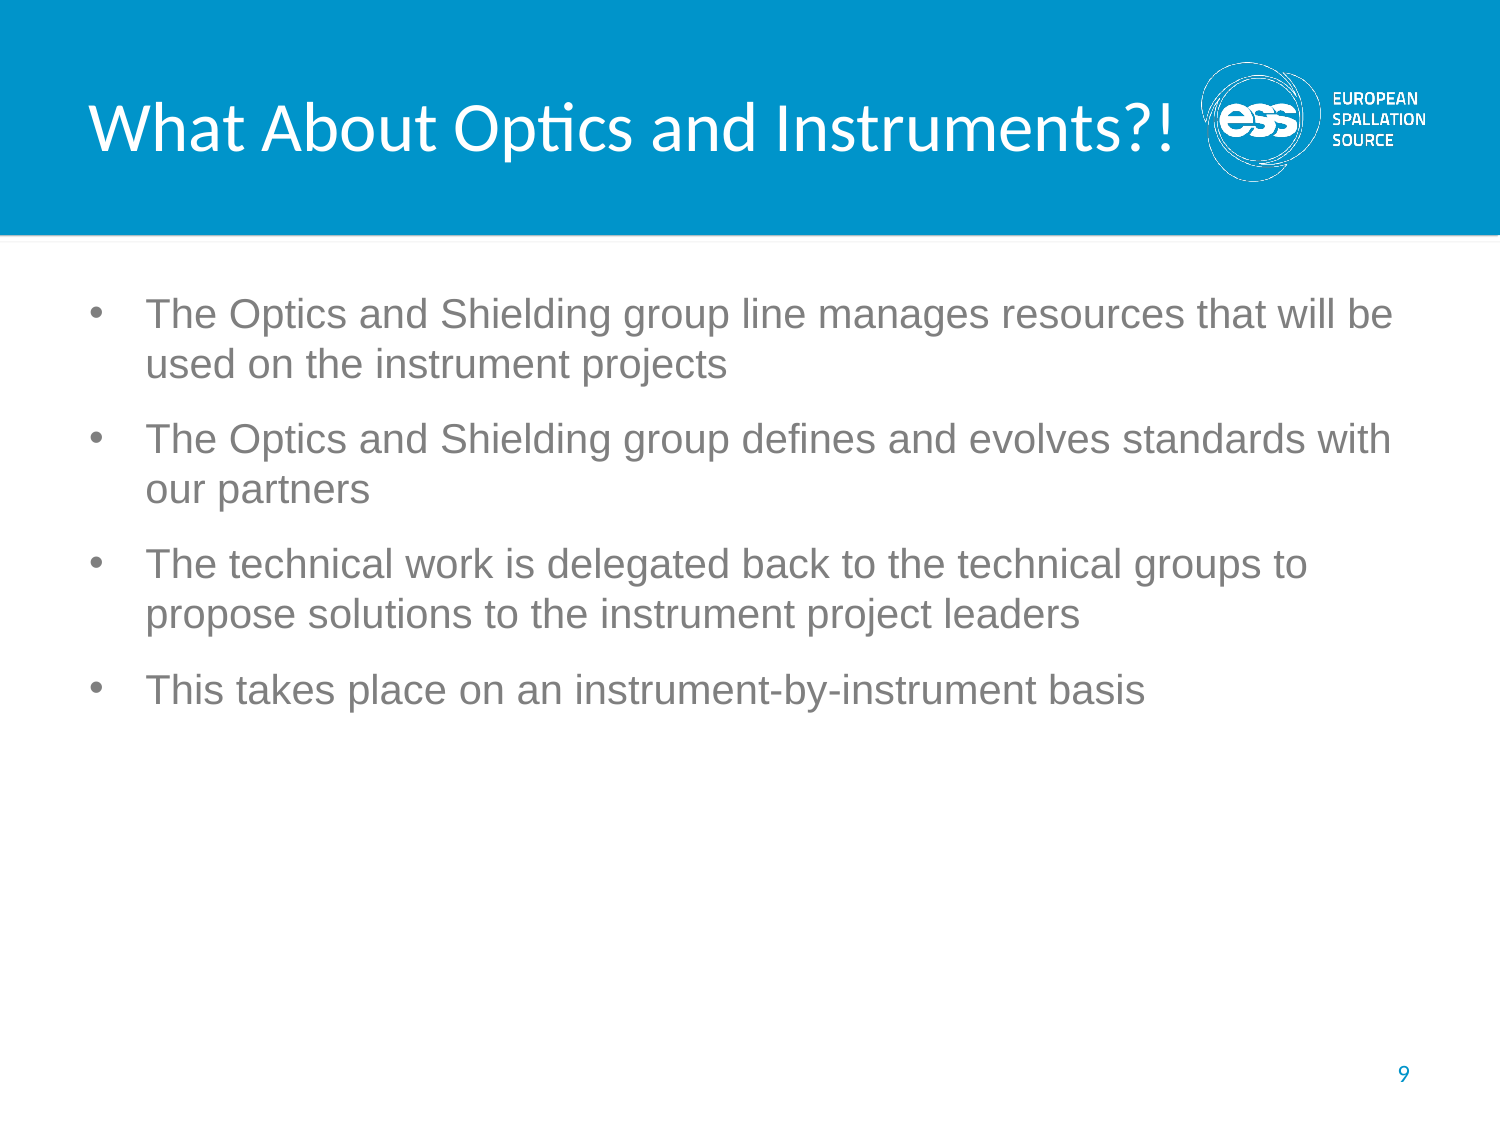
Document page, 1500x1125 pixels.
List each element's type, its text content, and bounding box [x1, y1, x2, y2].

title What About Optics and Instruments?! [75, 73, 1425, 173]
list The Optics and Shielding group line manages resources that will be used on the instrument projects The Optics and Shielding group defines and evolves standards with our partners The technical work is delegated back to the technical groups to propose solutions to the instrument project leaders This takes place on an instrument-by-instrument basis [75, 279, 1425, 1023]
slide_number <number> [1074, 1042, 1425, 1103]
